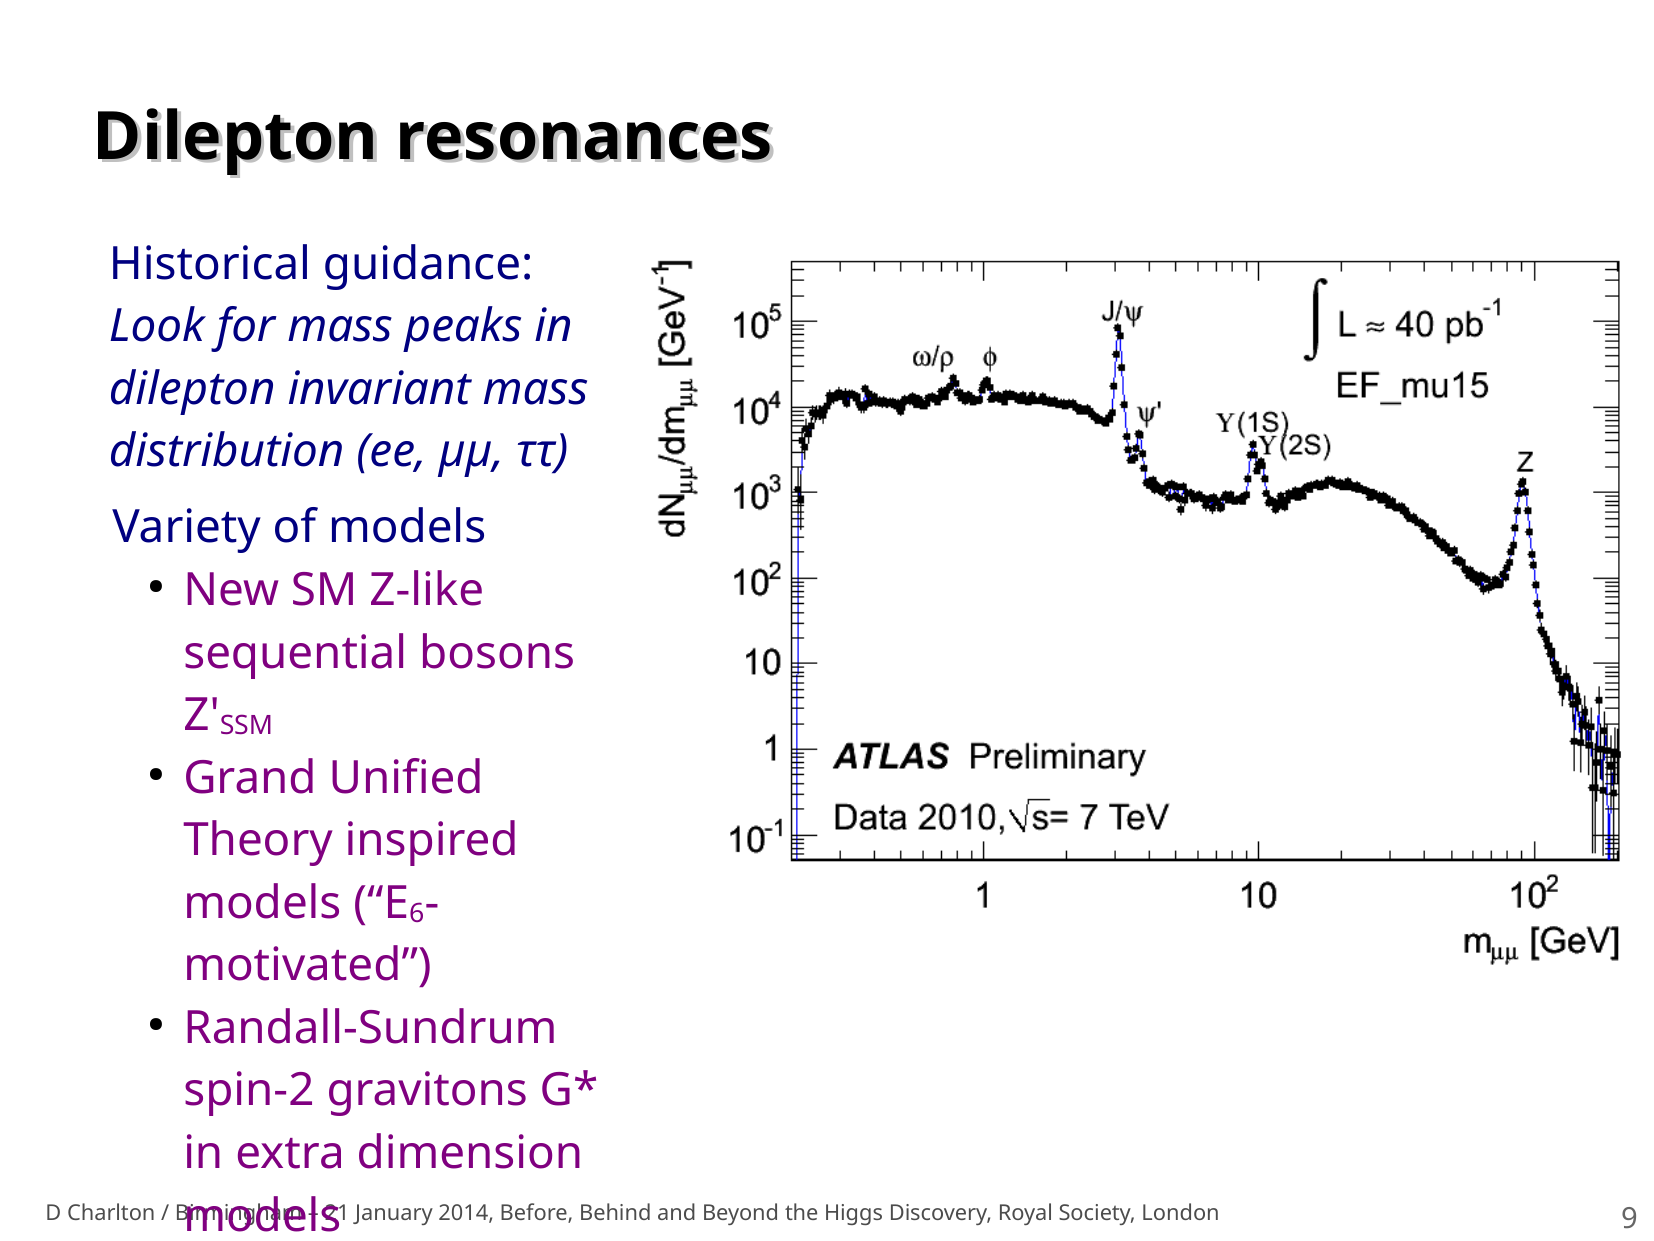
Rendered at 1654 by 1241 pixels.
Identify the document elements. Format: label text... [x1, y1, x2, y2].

text_box Dilepton resonances [78, 80, 1424, 174]
picture [658, 224, 1626, 982]
text_box Variety of models New SM Z-like sequential bosons Z'SSM Grand Unified Theory inspired models (“E6-motivated”) Randall-Sundrum spin-2 gravitons G* in extra dimension models [97, 486, 658, 1118]
text_box Historical guidance: Look for mass peaks in dilepton invariant mass distribution (ee, µµ, ττ) [94, 222, 706, 711]
